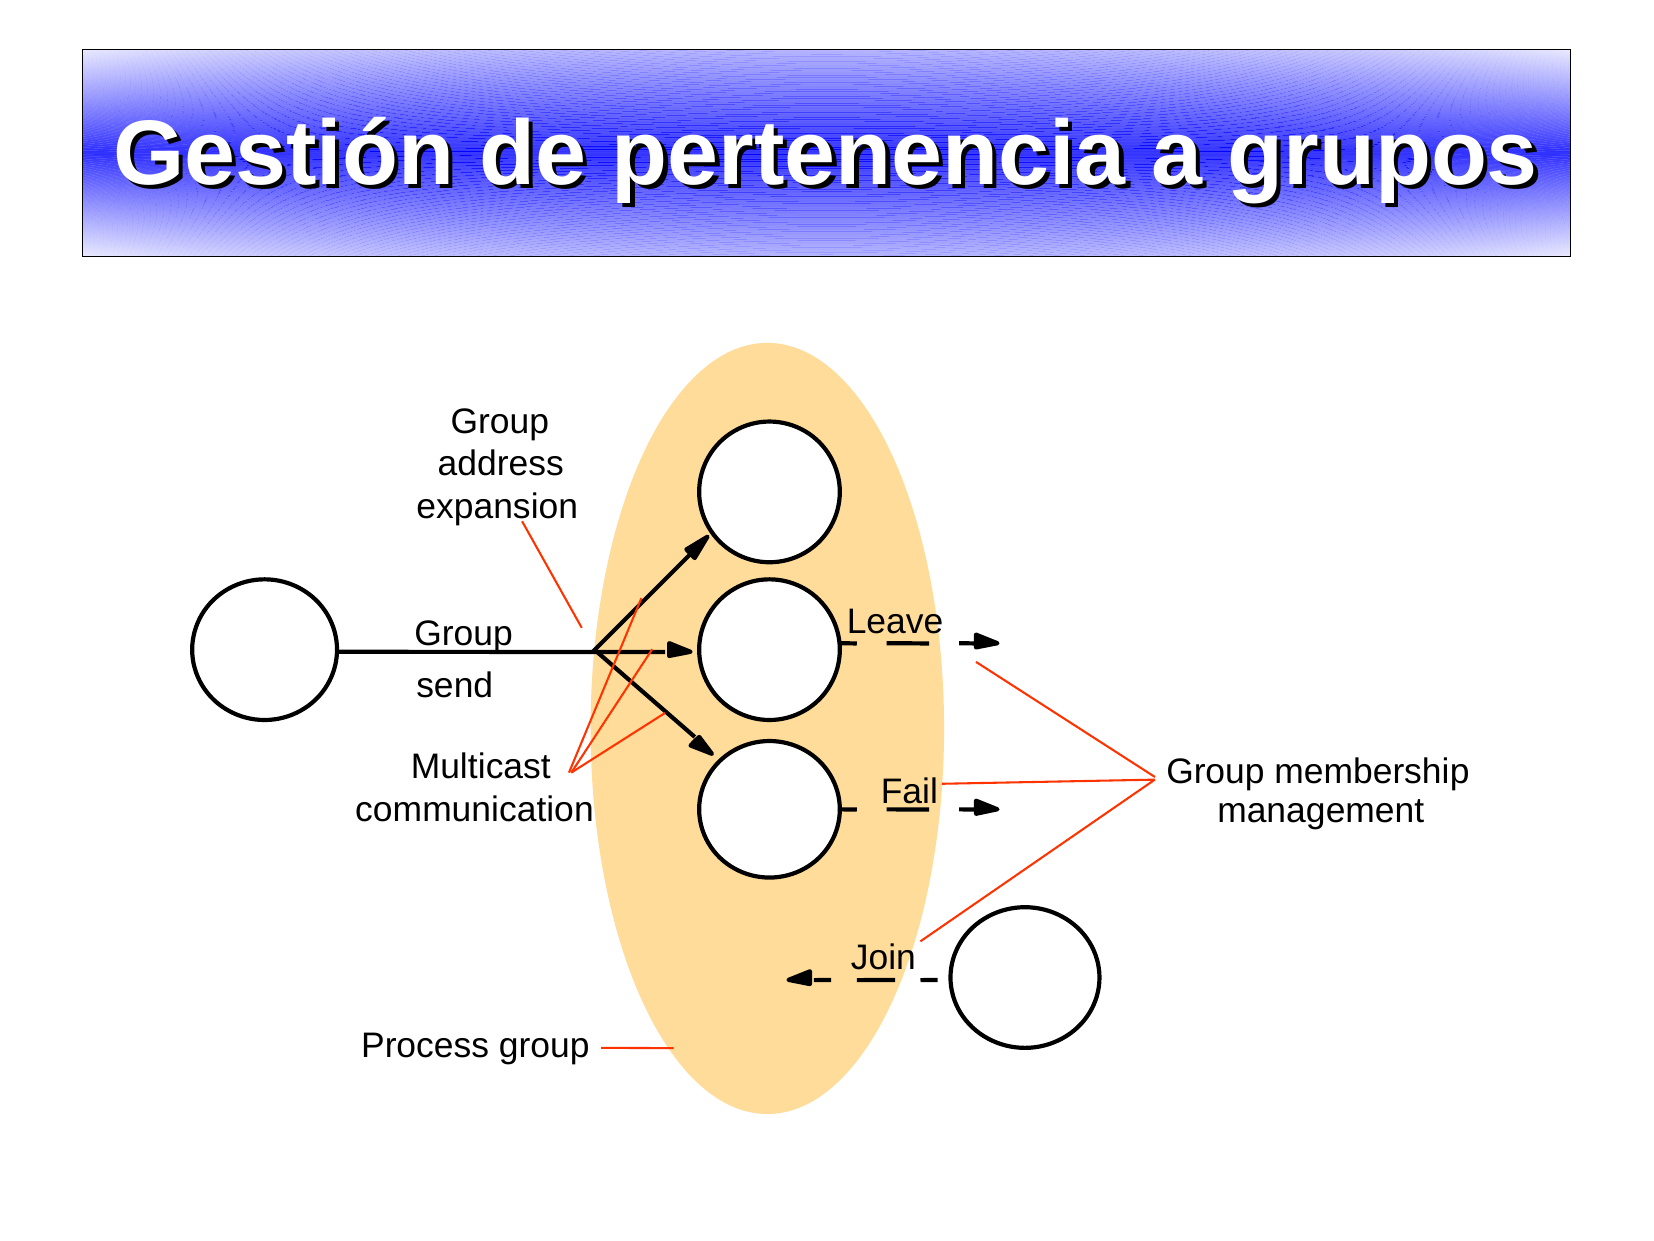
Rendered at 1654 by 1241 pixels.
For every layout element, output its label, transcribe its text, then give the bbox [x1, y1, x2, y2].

text_box send [416, 662, 494, 705]
text_box [605, 655, 616, 662]
title Gestión de pertenencia a grupos [82, 49, 1571, 257]
text_box [600, 617, 632, 649]
text_box address [437, 440, 565, 482]
text_box Group [499, 628, 508, 643]
text_box [976, 634, 998, 648]
text_box [593, 344, 942, 1112]
text_box [976, 800, 998, 814]
text_box communication [355, 785, 595, 829]
text_box Group [450, 397, 550, 440]
text_box [592, 655, 611, 712]
text_box [192, 579, 338, 721]
text_box [616, 655, 646, 678]
text_box Leave [846, 598, 944, 641]
text_box Process group [361, 1022, 590, 1066]
text_box Multicast [410, 742, 551, 785]
text_box management [1217, 786, 1425, 830]
text_box Group membership [1166, 748, 1470, 791]
text_box Join [850, 934, 917, 978]
text_box expansion [416, 482, 579, 526]
text_box Group [535, 416, 544, 431]
text_box [592, 686, 662, 756]
text_box [592, 670, 628, 737]
text_box [950, 907, 1100, 1048]
text_box Fail [880, 768, 939, 811]
text_box Group [414, 609, 513, 649]
